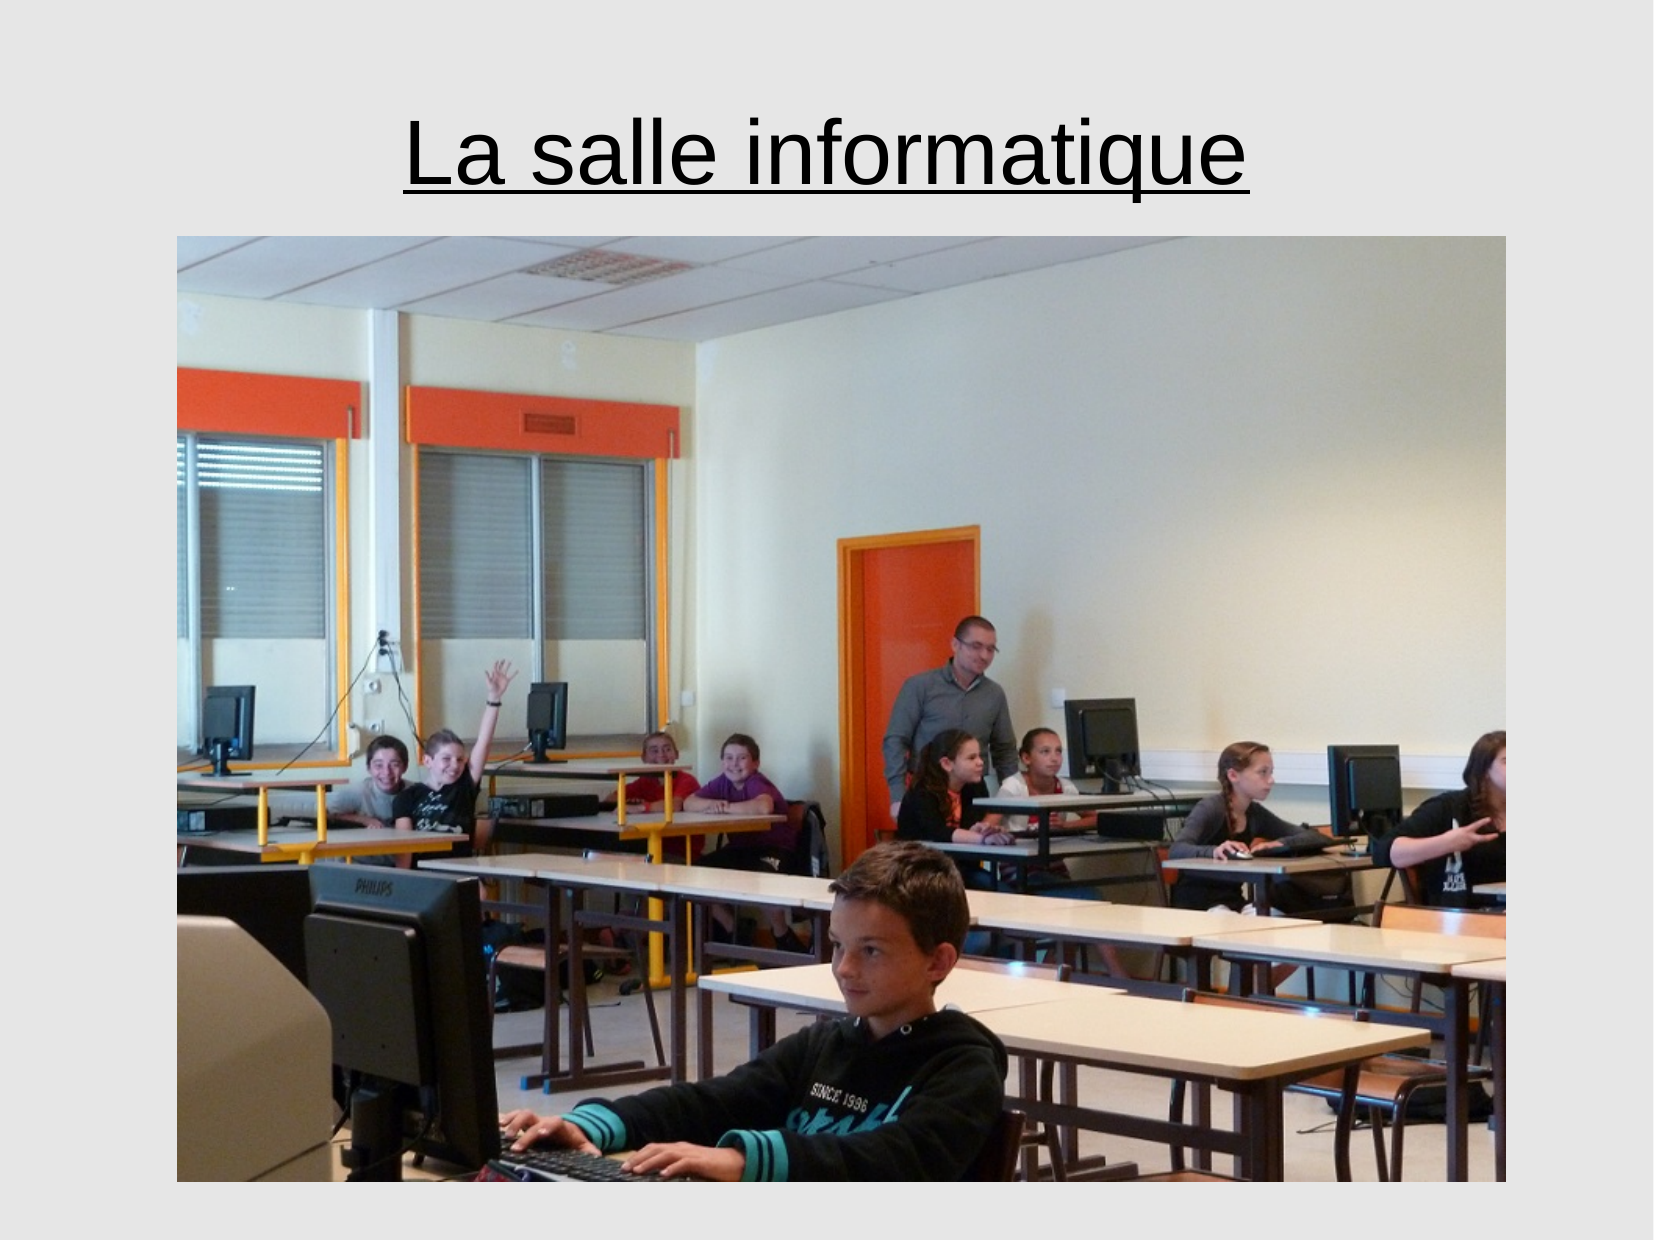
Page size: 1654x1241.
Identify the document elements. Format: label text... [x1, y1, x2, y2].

title La salle informatique [82, 49, 1571, 257]
picture [177, 236, 1506, 1182]
